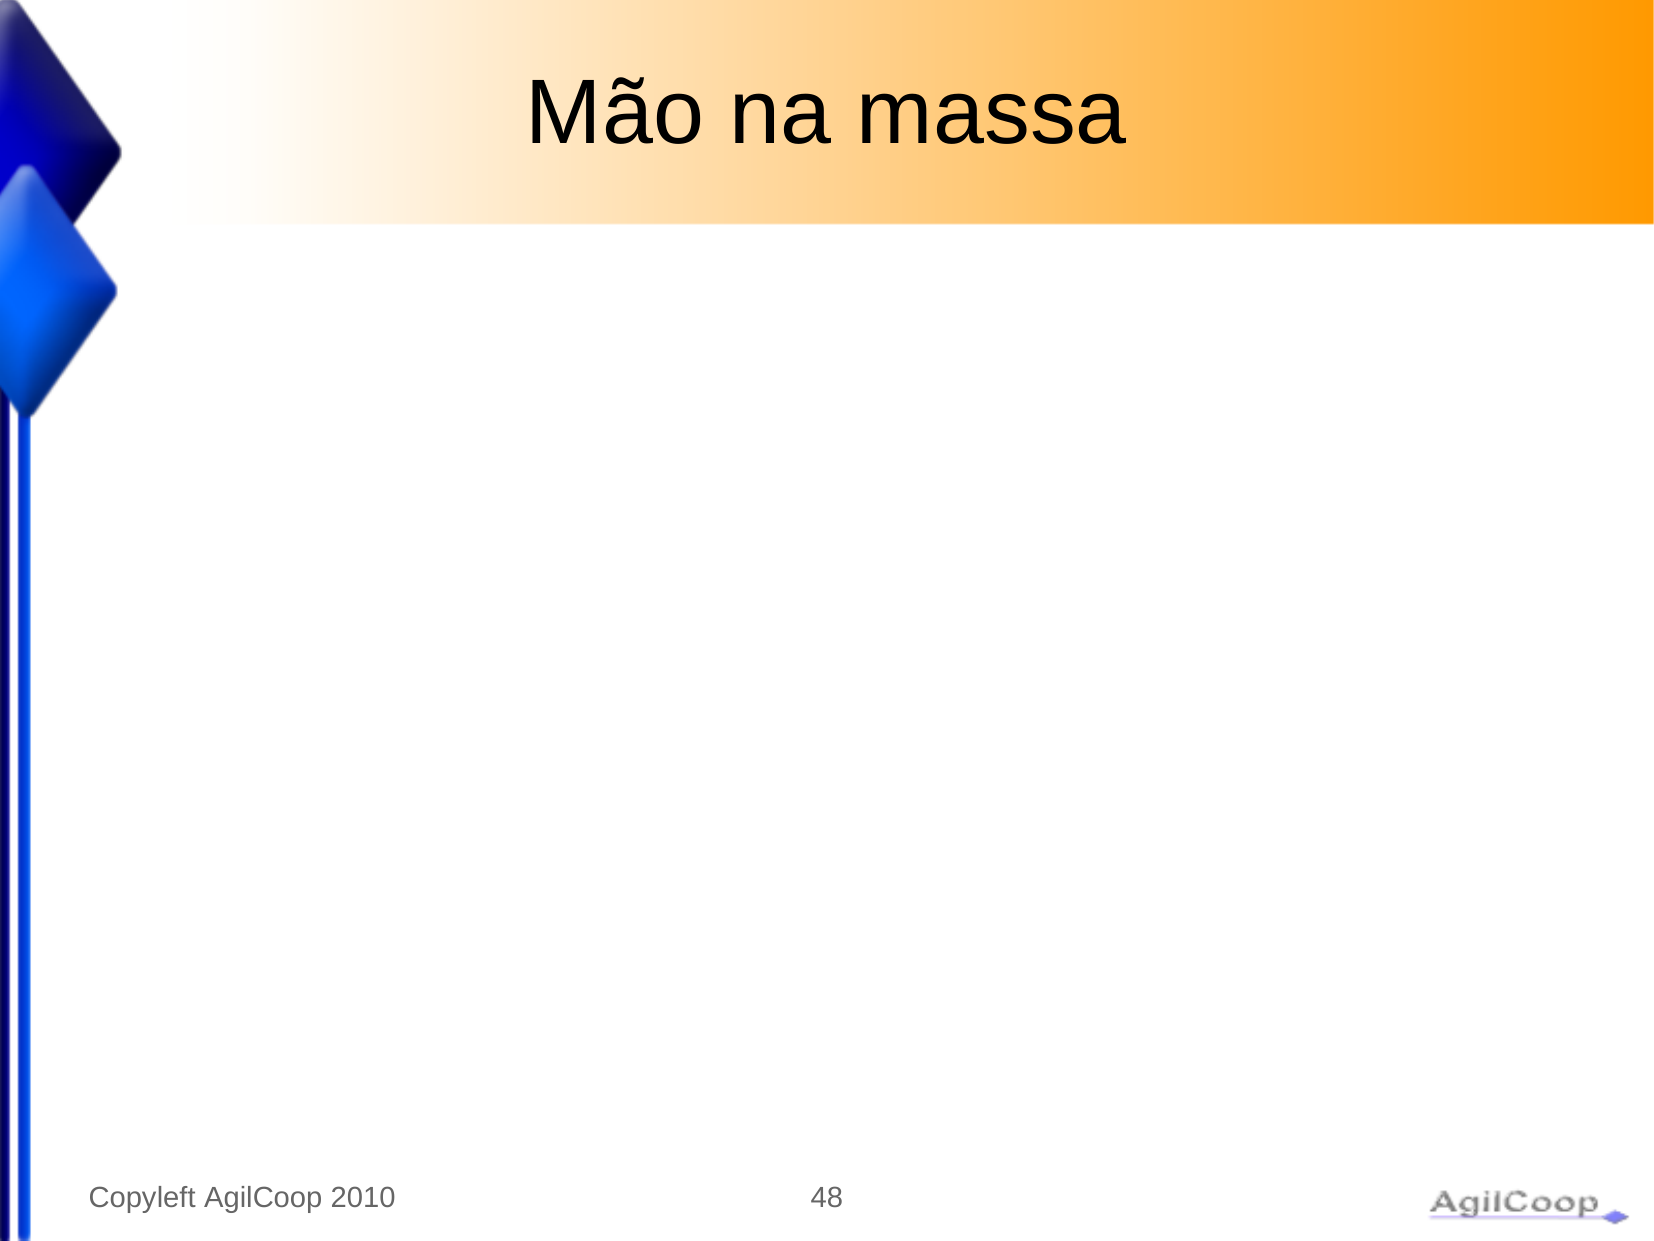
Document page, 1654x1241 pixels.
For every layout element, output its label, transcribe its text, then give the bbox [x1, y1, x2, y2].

title Mão na massa [82, 8, 1571, 216]
picture [0, 0, 1654, 1241]
